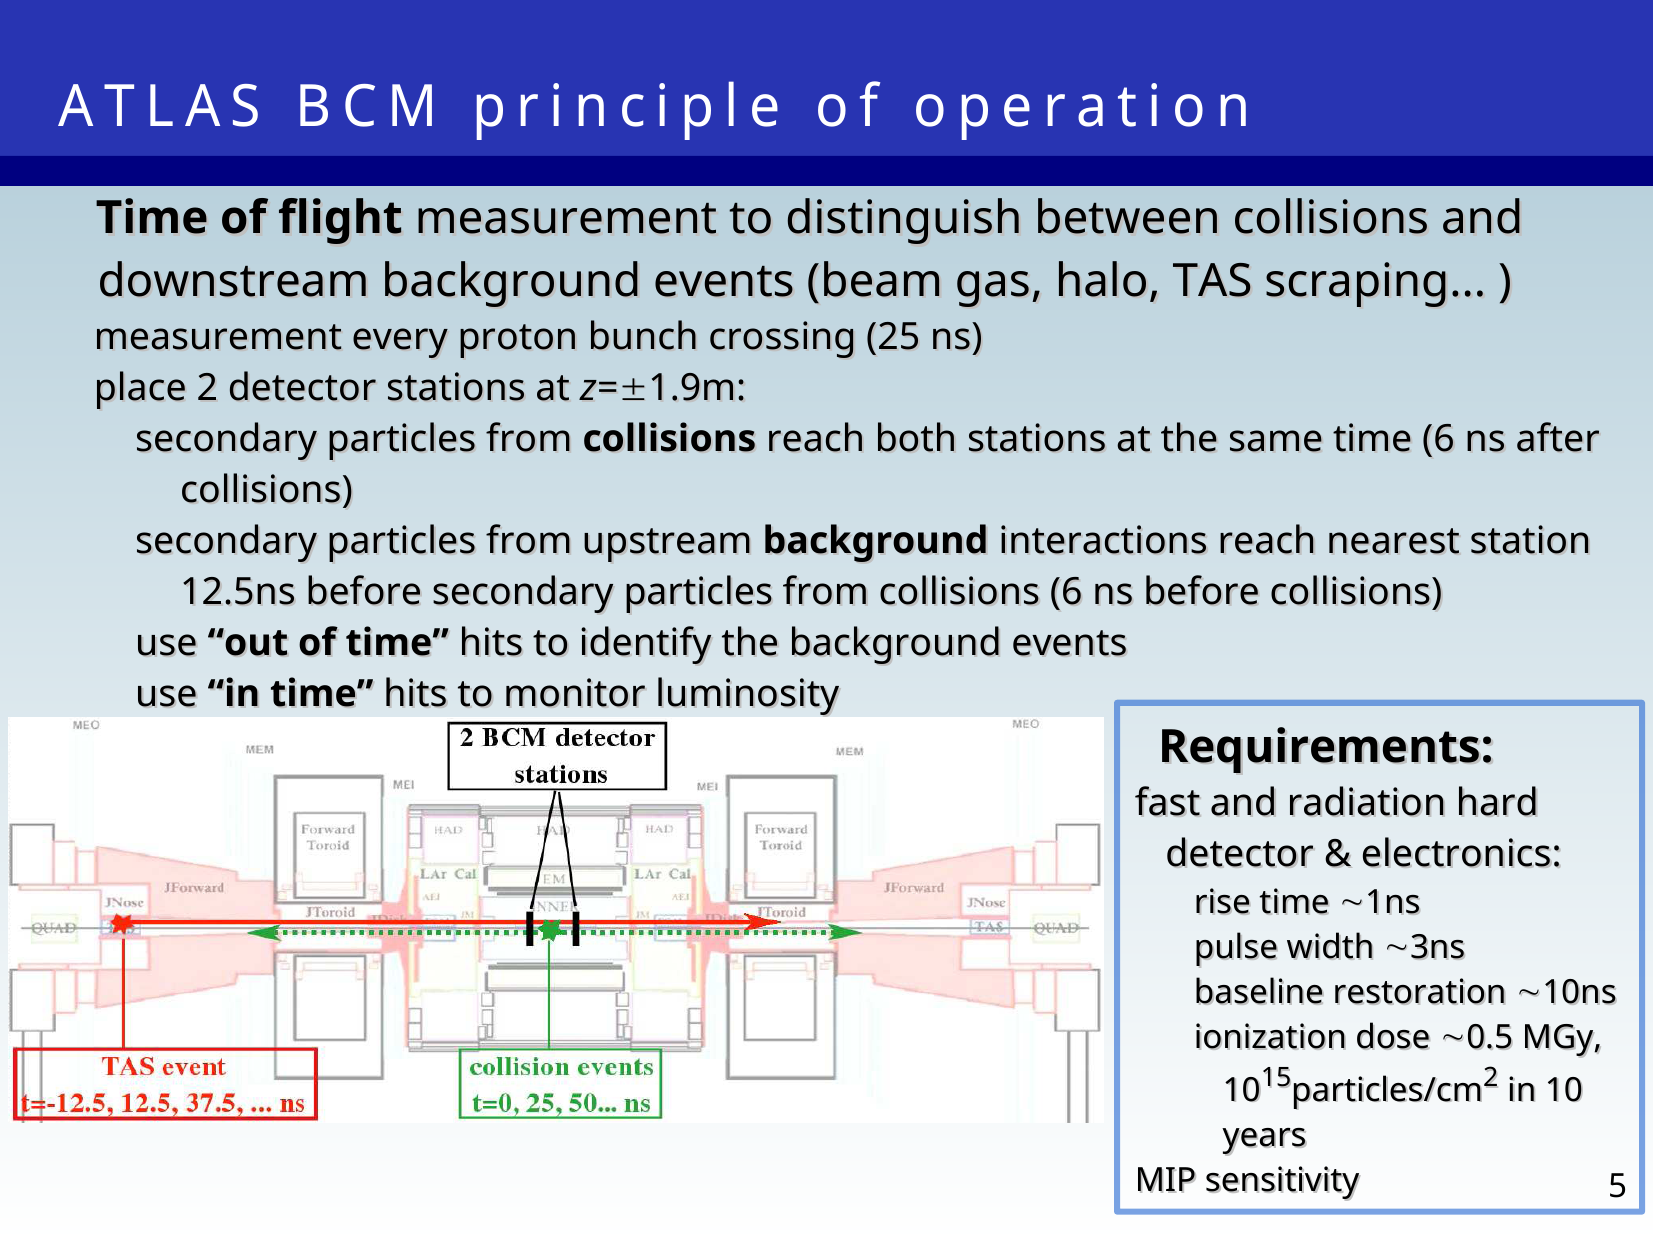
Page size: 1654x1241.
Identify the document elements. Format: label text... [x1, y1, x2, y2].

picture [8, 717, 1104, 1123]
text_box Requirements: fast and radiation hard detector & electronics: rise time ~1ns pulse width ~3ns baseline restoration ~10ns ionization dose ~0.5 MGy, 1015particles/cm2 in 10 years MIP sensitivity [1117, 702, 1643, 1159]
title ATLAS BCM principle of operation [58, 29, 1613, 178]
subtitle Time of flight measurement to distinguish between collisions and downstream background events (beam gas, halo, TAS scraping... ) measurement every proton bunch crossing (25 ns) place 2 detector stations at z=1.9m: secondary particles from collisions reach both stations at the same time (6 ns after collisions) secondary particles from upstream background interactions reach nearest station 12.5ns before secondary particles from collisions (6 ns before collisions) use “out of time” hits to identify the background events use “in time” hits to monitor luminosity [67, 189, 1630, 713]
